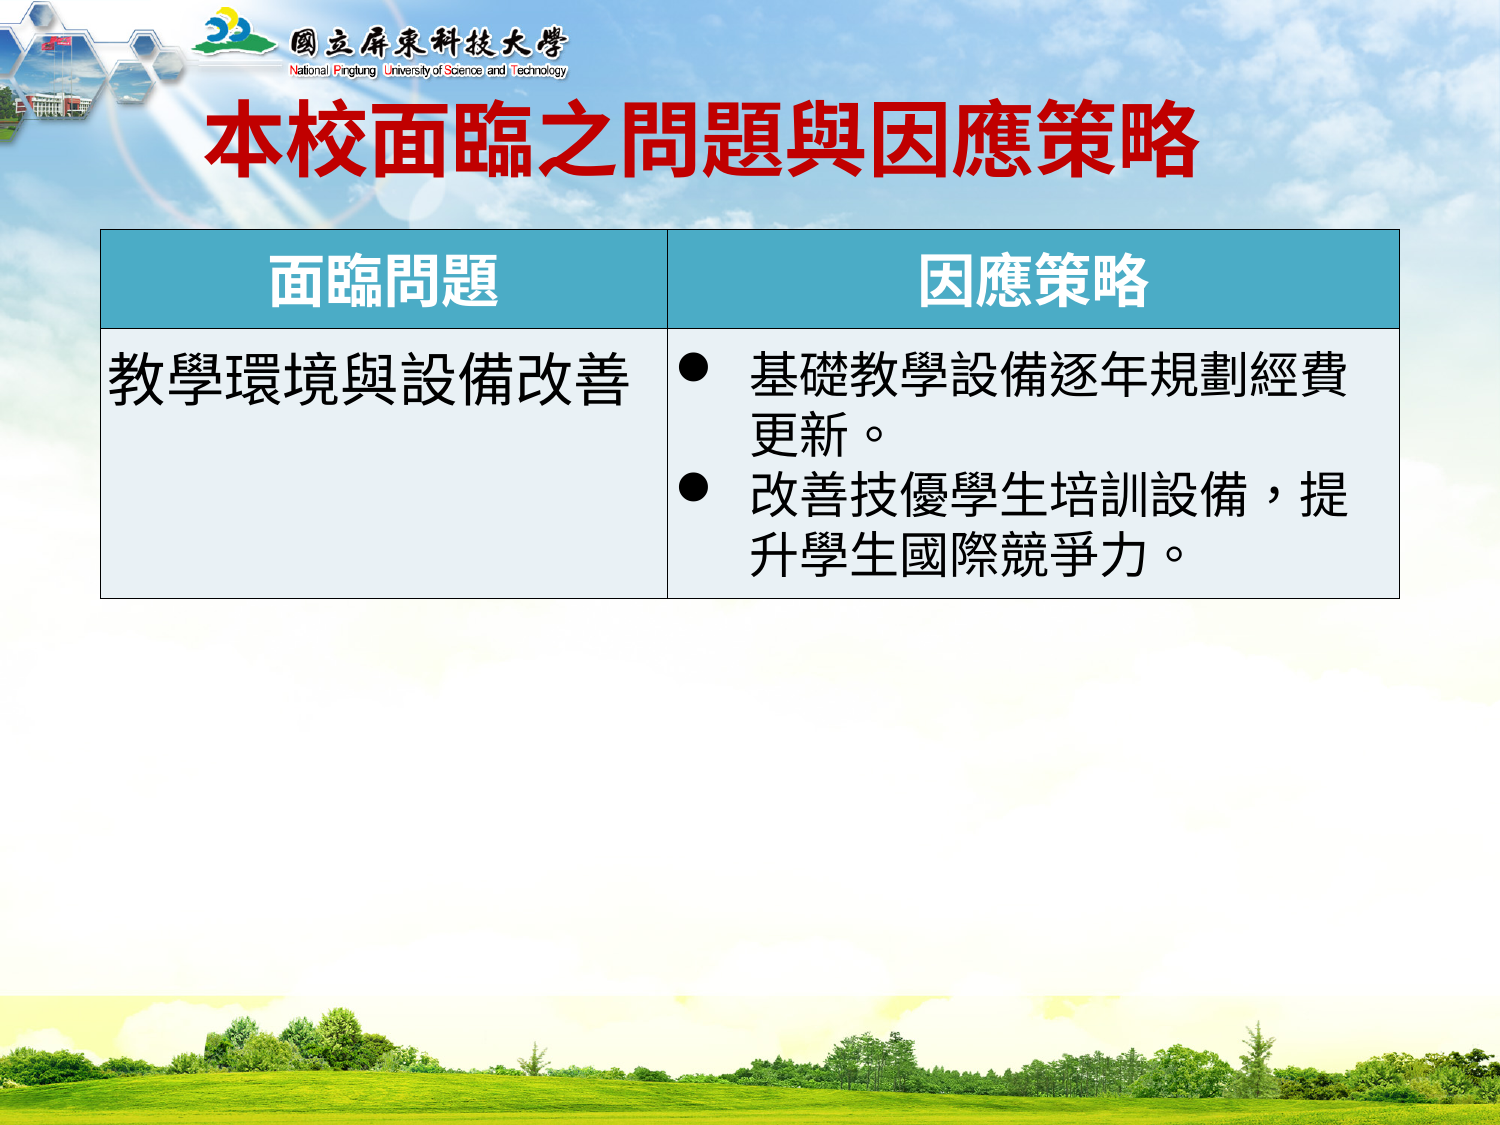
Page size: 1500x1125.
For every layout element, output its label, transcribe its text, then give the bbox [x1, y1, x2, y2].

picture [0, 0, 1500, 1125]
table_cell 基礎教學設備逐年規劃經費更新。 改善技優學生培訓設備，提升學生國際競爭力。 [668, 329, 1399, 598]
table_header 因應策略 [668, 230, 1399, 328]
table_header 面臨問題 [101, 230, 667, 328]
title 本校面臨之問題與因應策略 [194, 78, 1294, 198]
table_cell 教學環境與設備改善 [101, 329, 667, 598]
